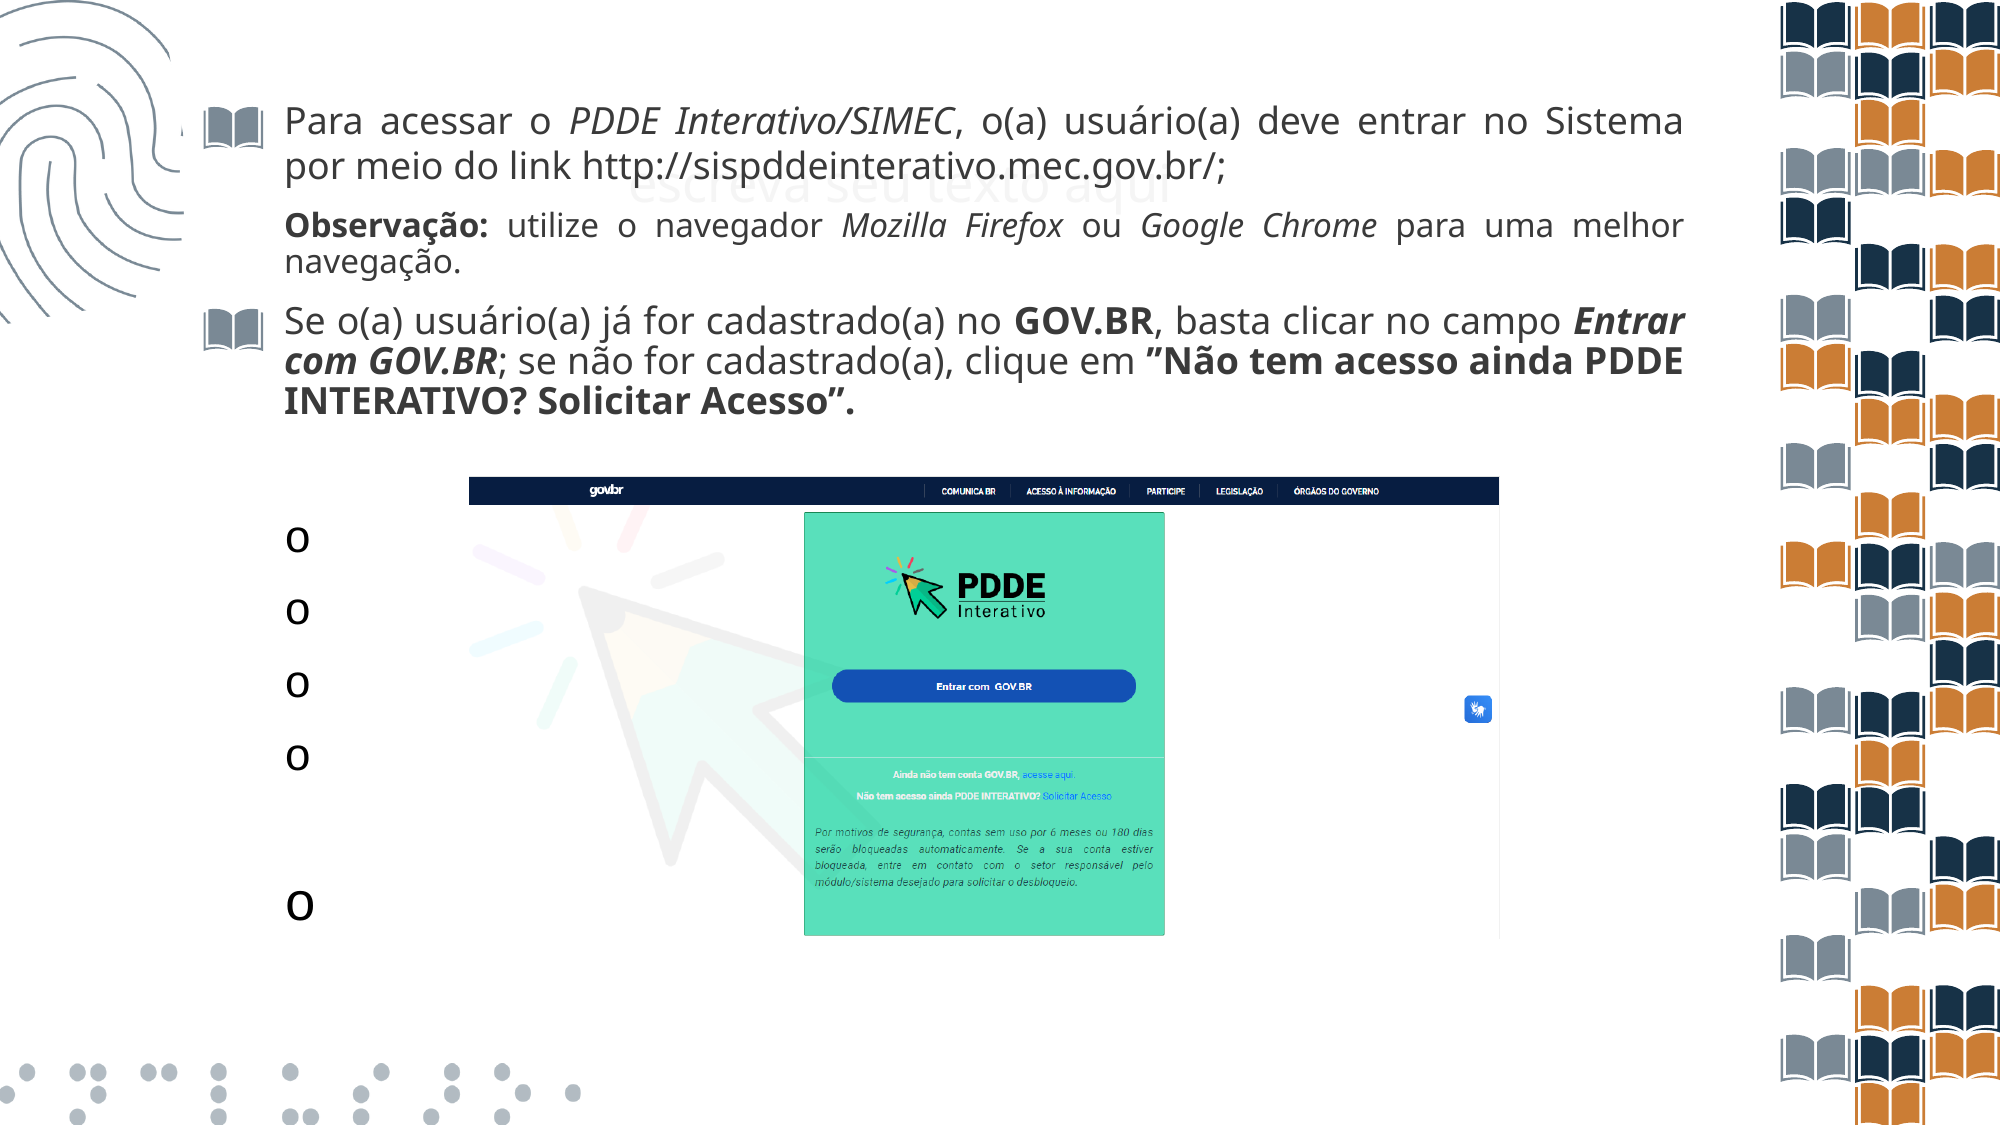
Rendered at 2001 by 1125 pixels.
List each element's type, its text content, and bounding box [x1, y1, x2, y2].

text_box [1929, 293, 2000, 343]
text_box [1929, 834, 2000, 932]
text_box [1780, 1032, 1851, 1082]
text_box [1780, 781, 1851, 882]
text_box [0, 0, 210, 326]
text_box [1855, 885, 1926, 936]
text_box [203, 104, 264, 150]
text_box [1855, 0, 1926, 197]
text_box Para acessar o PDDE Interativo/SIMEC, o(a) usuário(a) deve entrar no Sistema por meio do link http://sispddeinterativo.mec.gov.br/; Observação: utilize o navegador Mozilla Firefox ou Google Chrome para uma melhor navegação. Se o(a) usuário(a) já for cadastrado(a) no GOV.BR, basta clicar no campo Entrar com GOV.BR; se não for cadastrado(a), clique em ’’Não tem acesso ainda PDDE INTERATIVO? Solicitar Acesso’’. [269, 94, 1700, 907]
text_box [1780, 145, 1851, 245]
text_box [1780, 292, 1851, 392]
text_box [1780, 932, 1851, 983]
text_box [1780, 539, 1851, 589]
text_box [1855, 490, 1926, 540]
text_box [1929, 0, 2000, 97]
text_box [1780, 440, 1851, 491]
text_box [1929, 242, 2000, 292]
text_box [203, 306, 264, 352]
picture [469, 475, 1500, 939]
text_box [1929, 392, 2000, 492]
text_box [1855, 348, 1926, 447]
text_box [1855, 983, 1926, 1125]
text_box [1929, 539, 2000, 735]
text_box [1929, 147, 2000, 198]
text_box [1780, 0, 1851, 99]
text_box [1855, 689, 1926, 835]
text_box [1855, 241, 1926, 292]
text_box [0, 1063, 581, 1125]
text_box [1780, 684, 1851, 735]
text_box [1855, 541, 1926, 591]
text_box [1855, 592, 1926, 643]
text_box [1929, 983, 2000, 1081]
